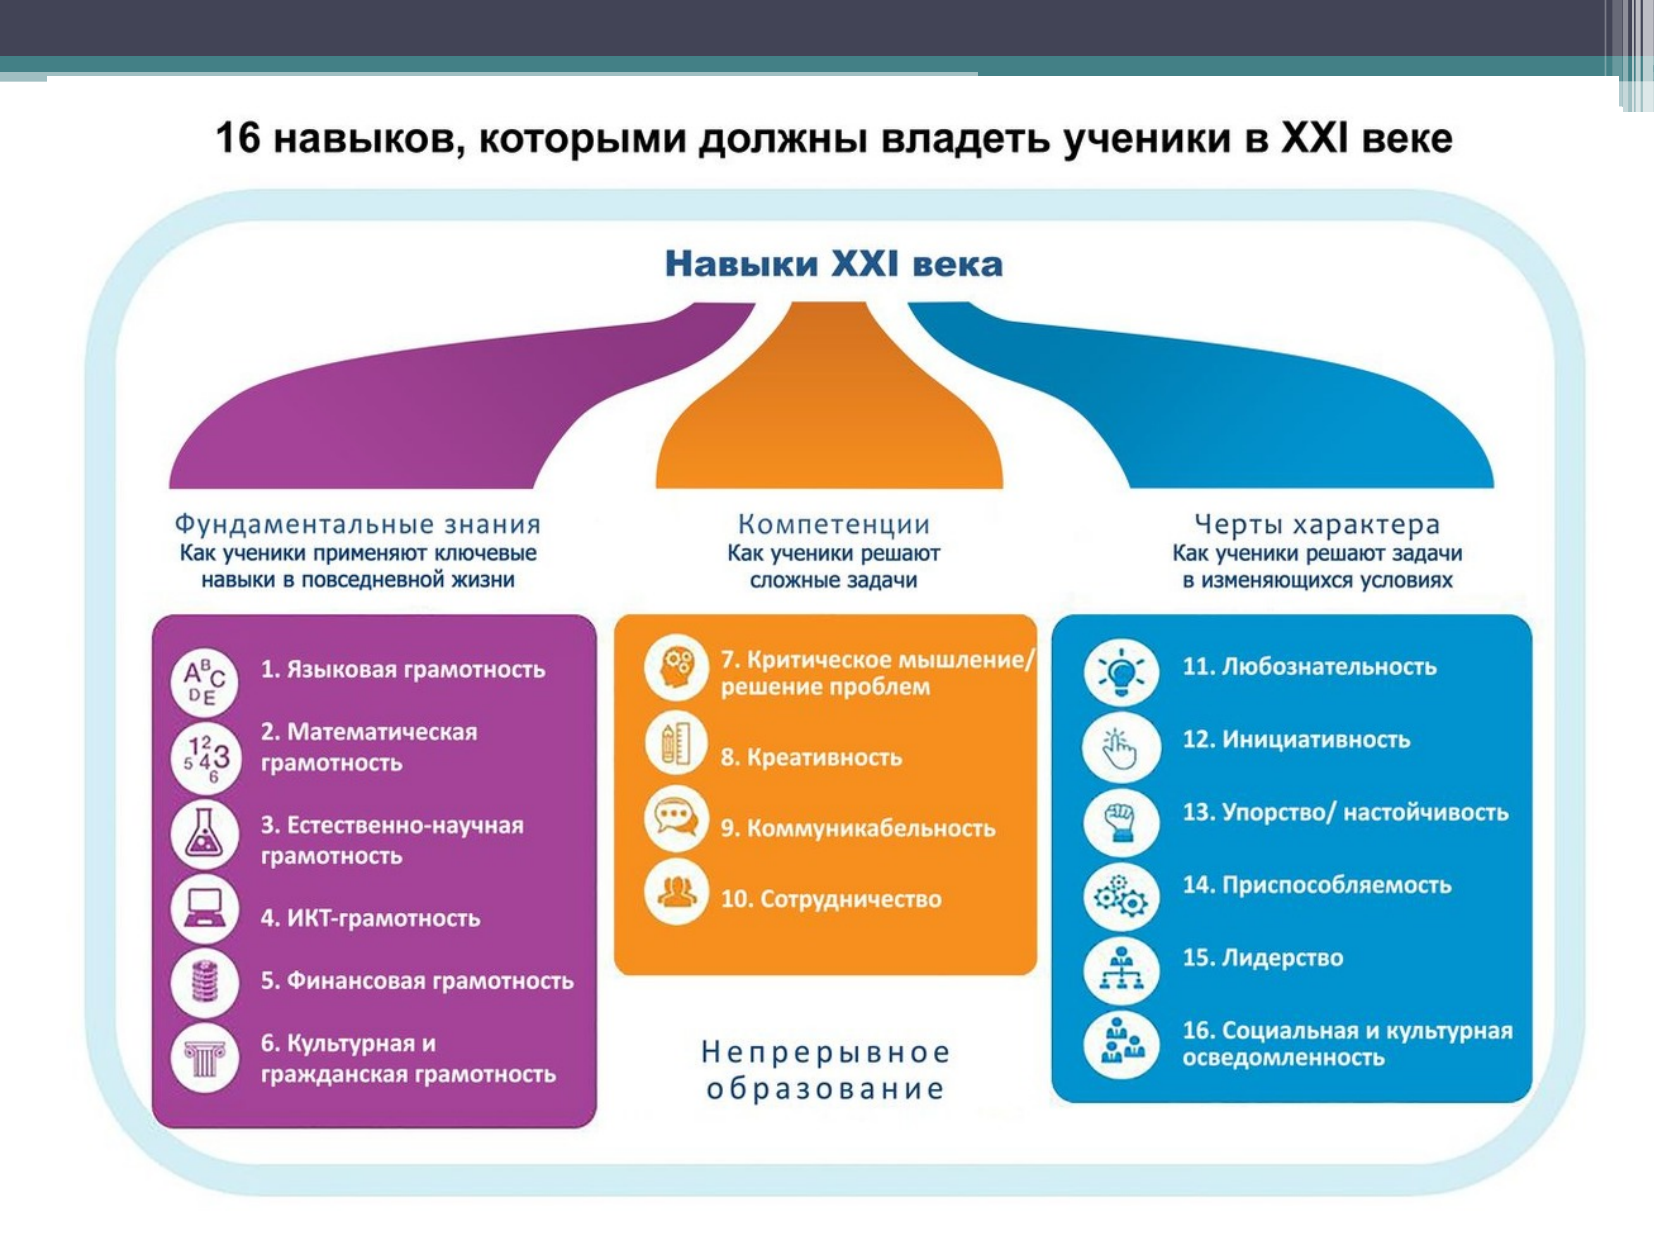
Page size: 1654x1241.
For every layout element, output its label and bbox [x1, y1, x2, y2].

picture [47, 76, 1619, 1216]
